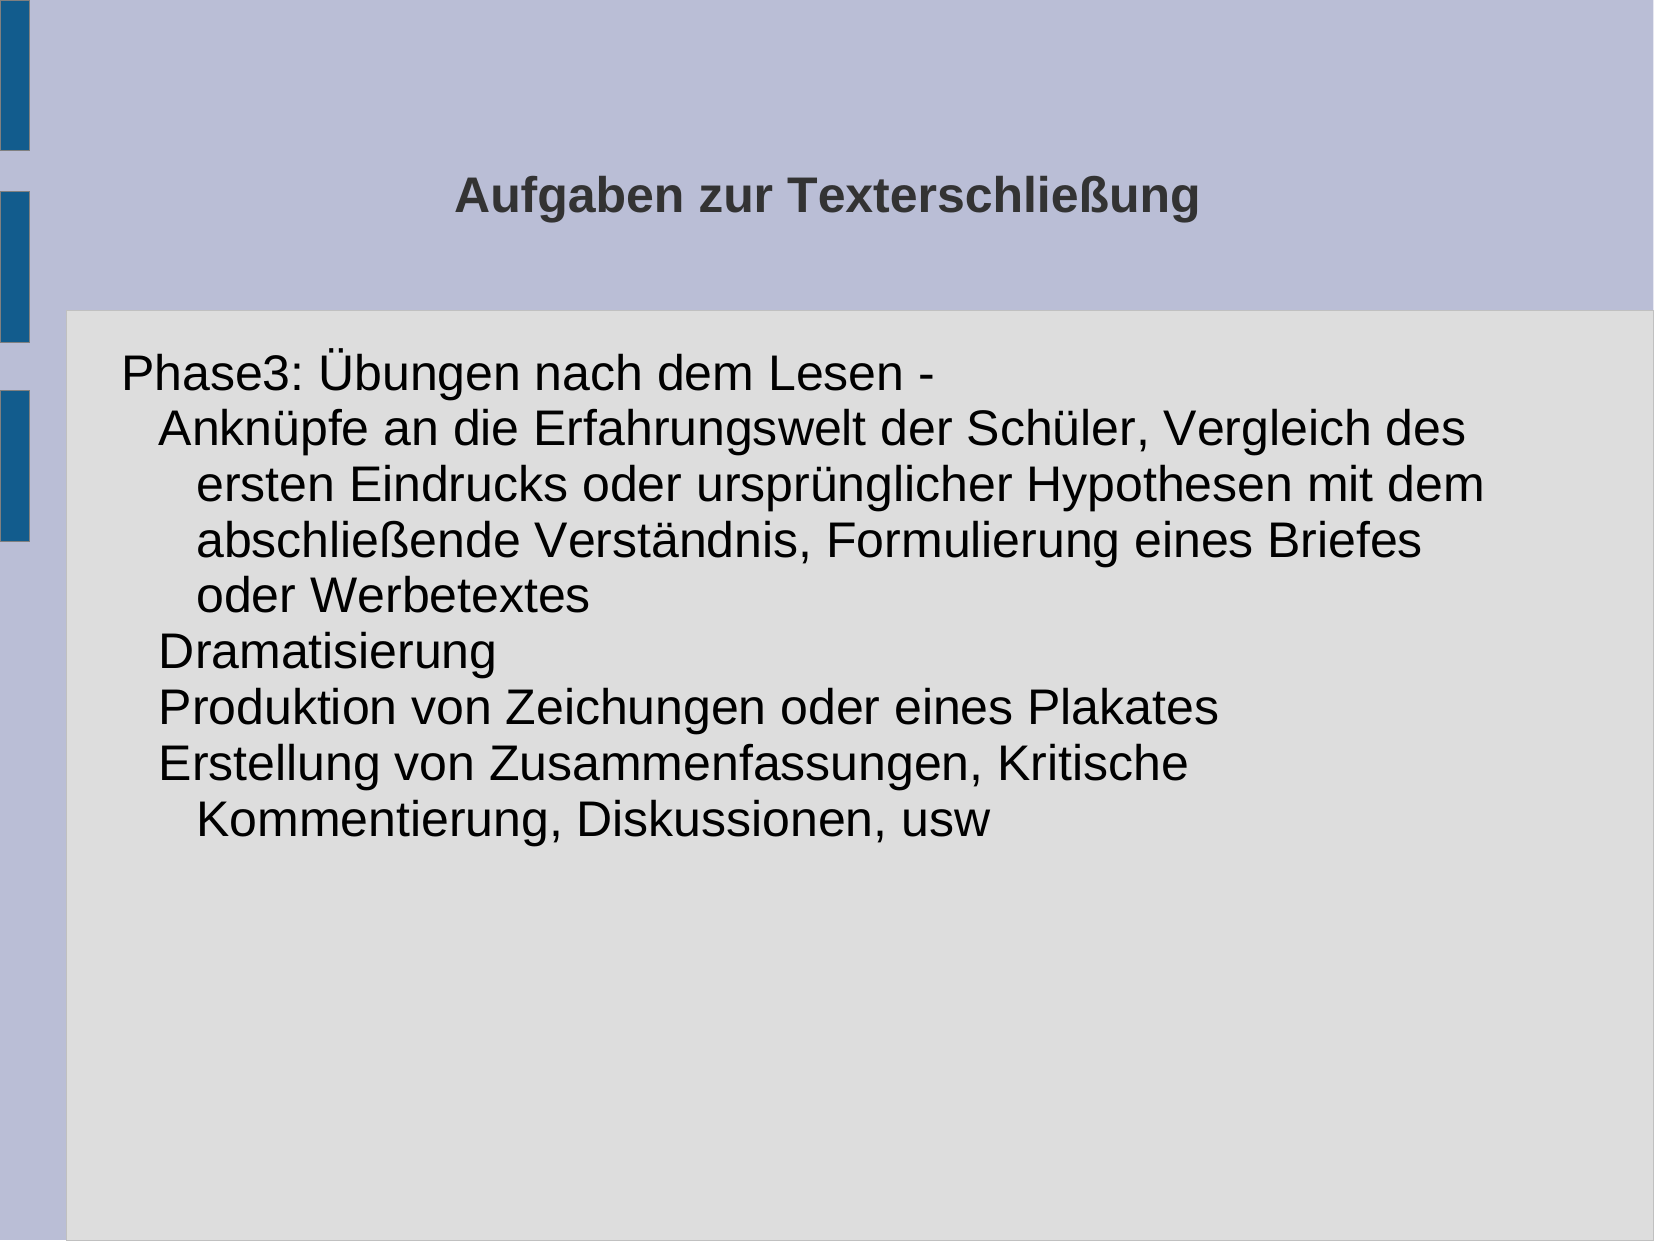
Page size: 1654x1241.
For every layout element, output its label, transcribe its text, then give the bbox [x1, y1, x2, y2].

list Phase3: Übungen nach dem Lesen - Anknüpfe an die Erfahrungswelt der Schüler, Vergleich des ersten Eindrucks oder ursprünglicher Hypothesen mit dem abschließende Verständnis, Formulierung eines Briefes oder Werbetextes Dramatisierung Produktion von Zeichungen oder eines Plakates Erstellung von Zusammenfassungen, Kritische Kommentierung, Diskussionen, usw [121, 344, 1534, 1127]
title Aufgaben zur Texterschließung [121, 91, 1534, 299]
